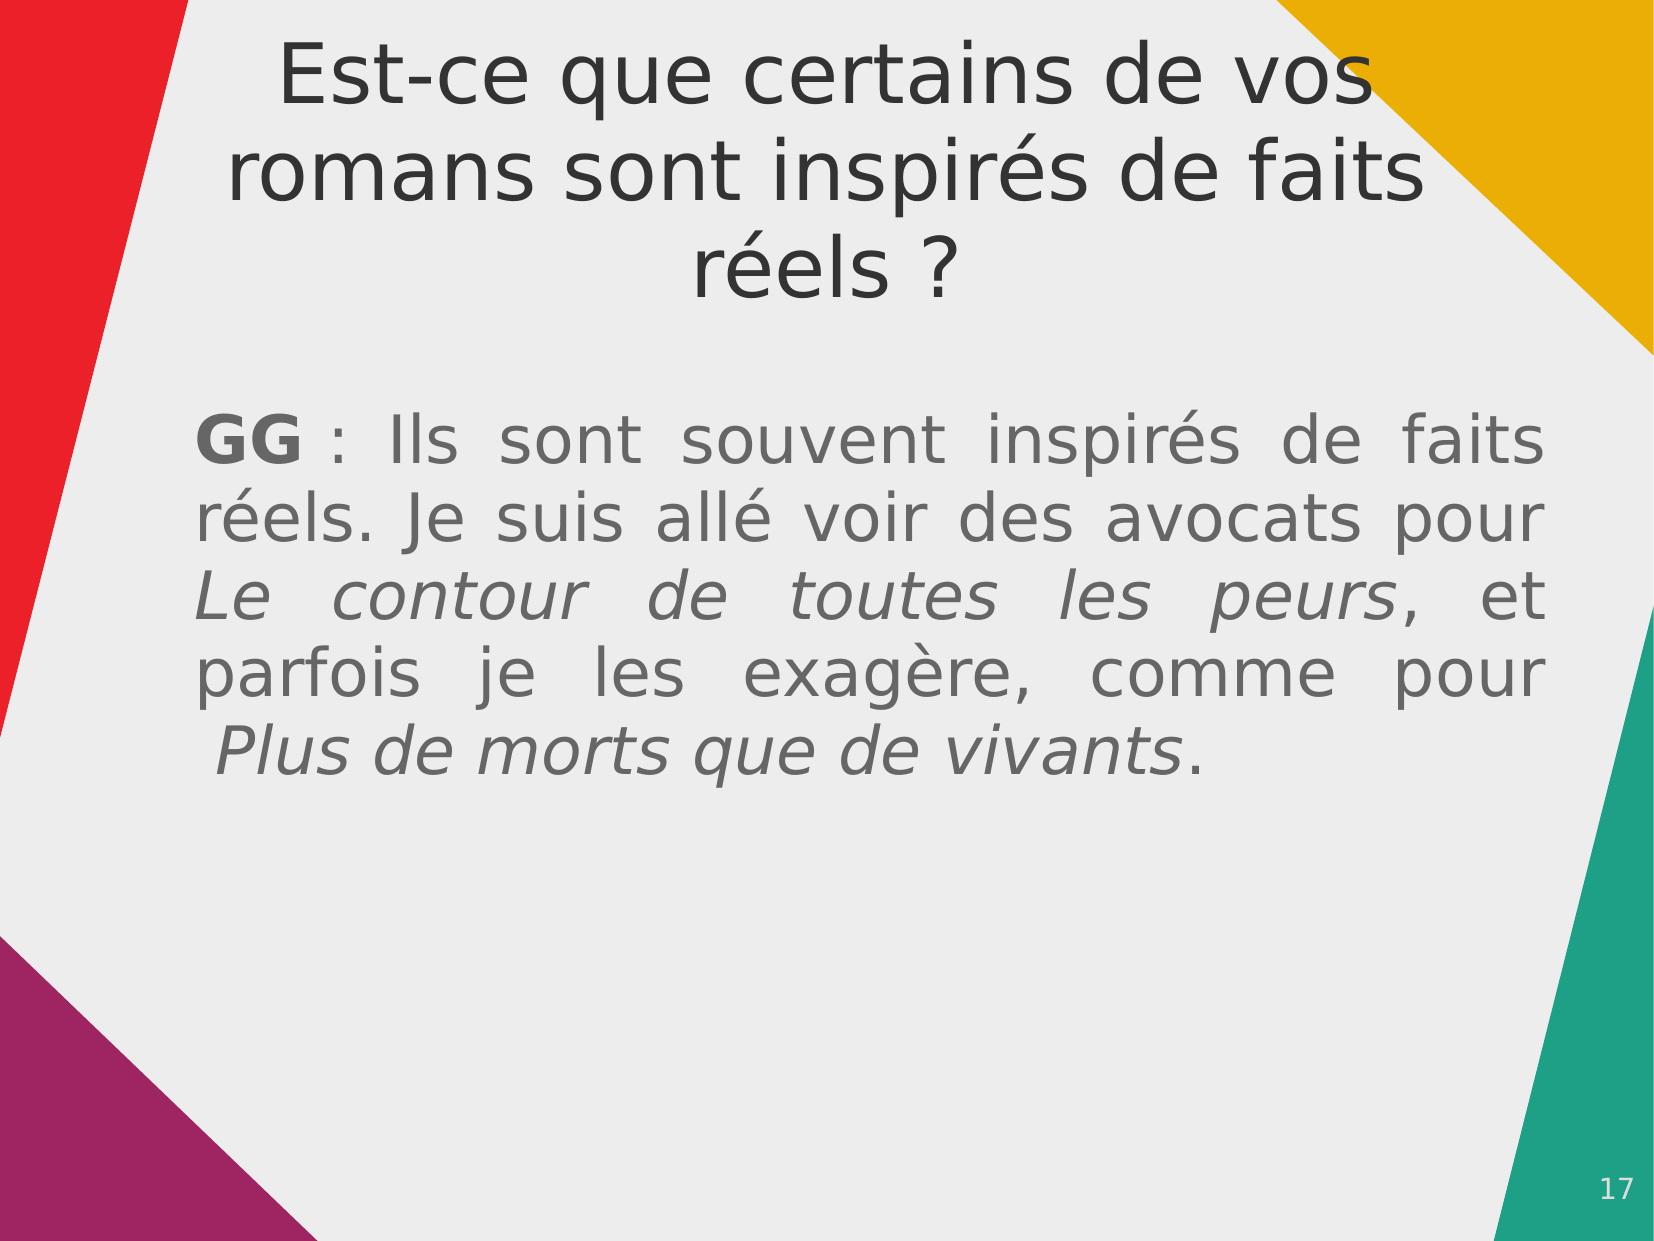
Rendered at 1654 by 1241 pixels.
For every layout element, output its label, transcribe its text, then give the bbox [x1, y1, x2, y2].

title Est-ce que certains de vos romans sont inspirés de faits réels ? [114, 26, 1539, 318]
list GG : Ils sont souvent inspirés de faits réels. Je suis allé voir des avocats pour Le contour de toutes les peurs, et parfois je les exagère, comme pour Plus de morts que de vivants. [123, 401, 1548, 1133]
